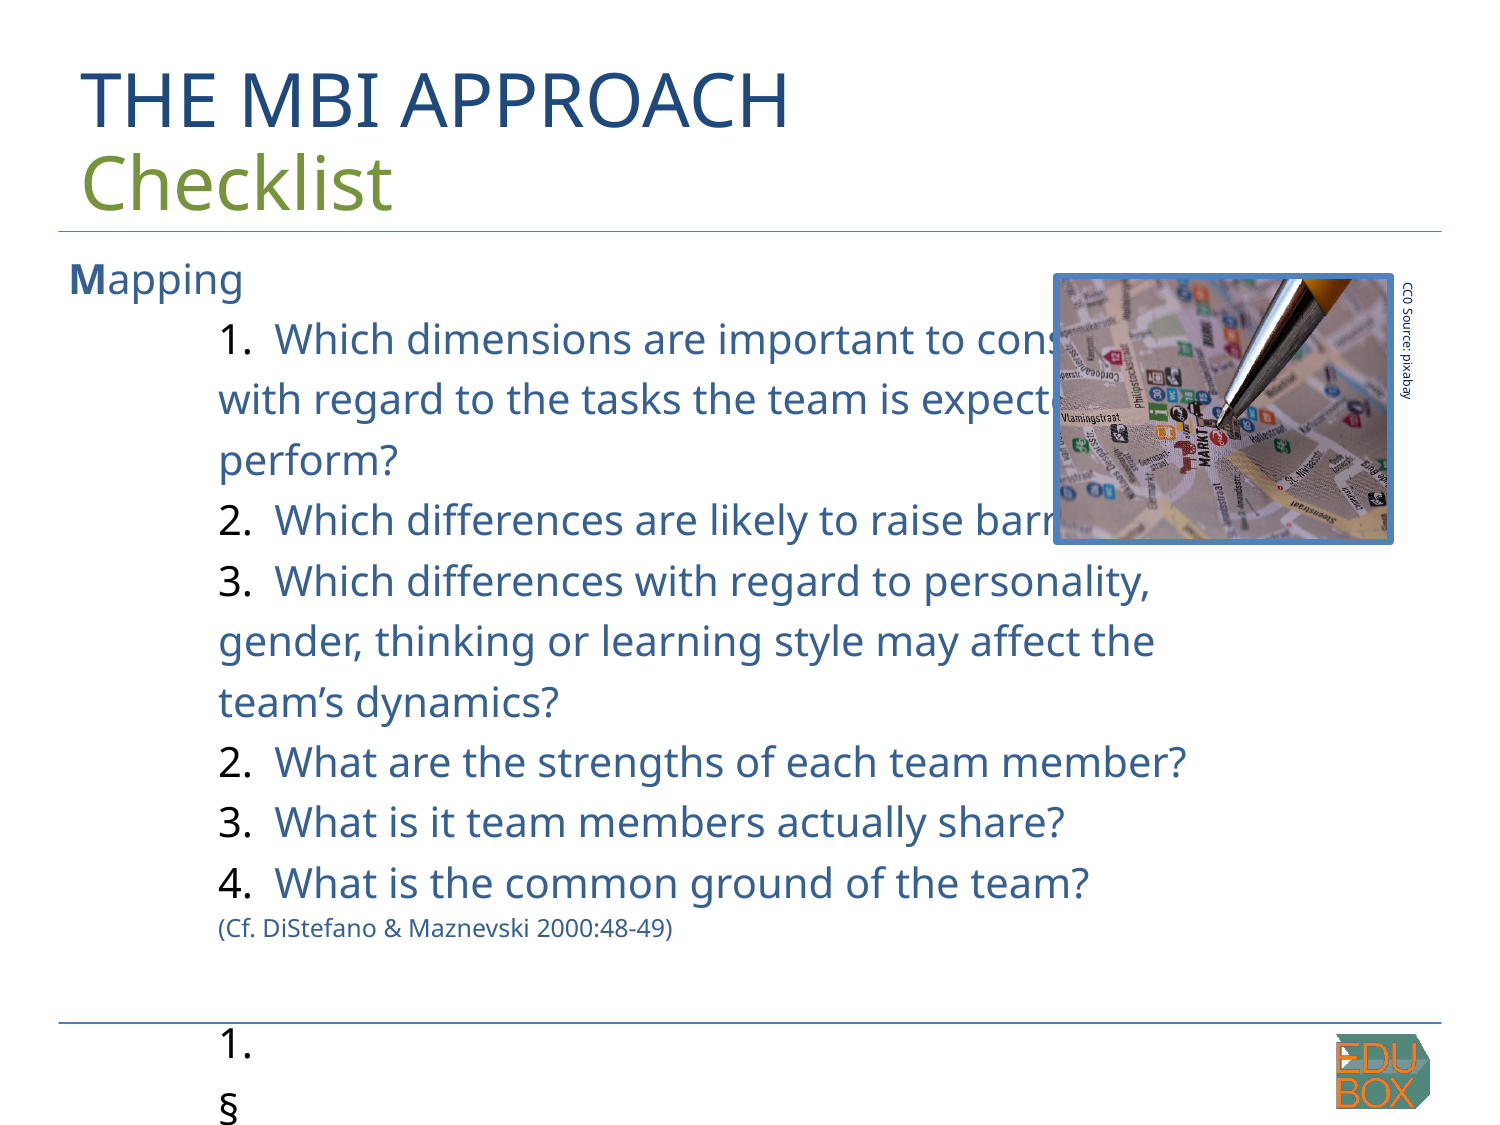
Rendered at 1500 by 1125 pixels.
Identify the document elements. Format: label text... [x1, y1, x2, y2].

list Checklist [64, 127, 1040, 244]
text_box Mapping Which dimensions are important to consider with regard to the tasks the team is expected to perform? Which differences are likely to raise barriers? Which differences with regard to personality, gender, thinking or learning style may affect the team’s dynamics? What are the strengths of each team member? What is it team members actually share? What is the common ground of the team? (Cf. DiStefano & Maznevski 2000:48-49) [53, 244, 1404, 995]
text_box CC0 Source: pixabay [1390, 267, 1424, 504]
title THE MBI APPROACH [64, 42, 1353, 153]
picture [1328, 1028, 1437, 1114]
picture [1059, 279, 1388, 539]
